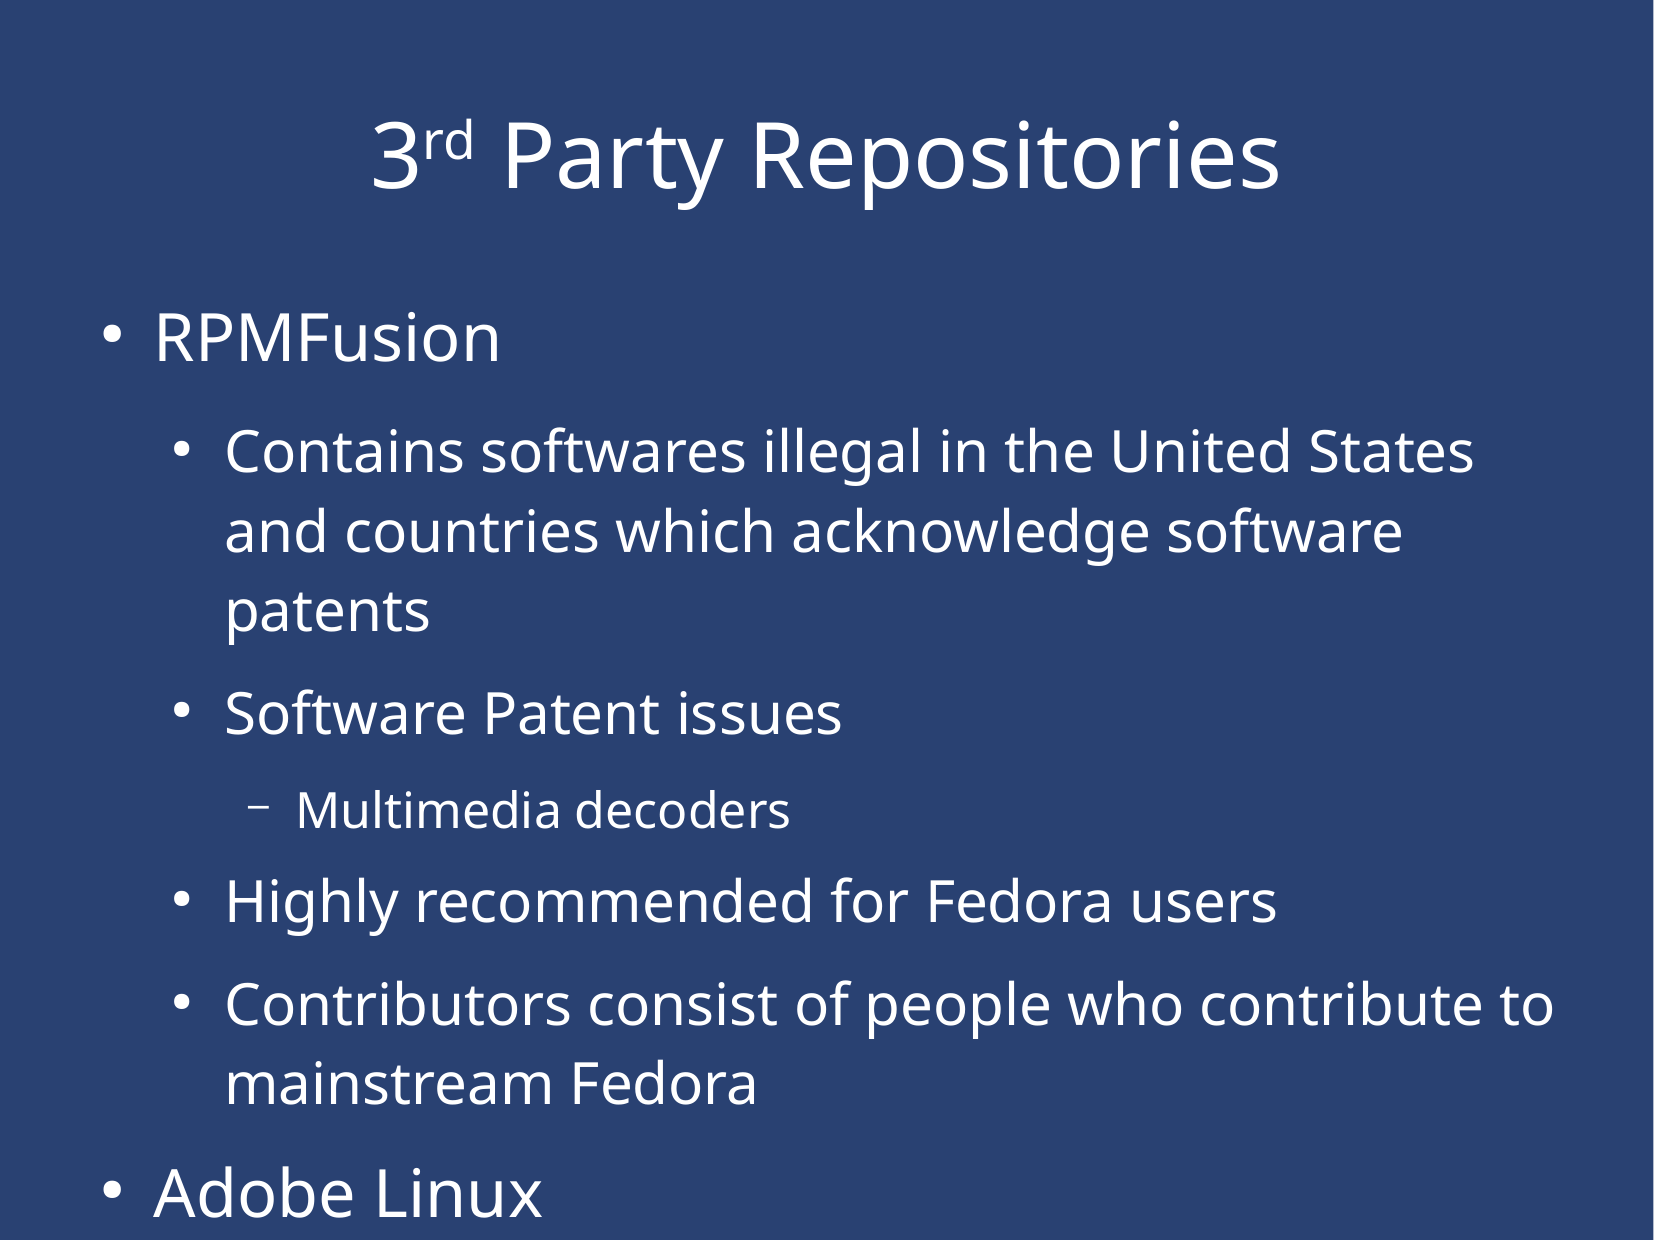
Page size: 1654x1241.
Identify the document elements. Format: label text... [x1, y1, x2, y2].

list RPMFusion Contains softwares illegal in the United States and countries which acknowledge software patents Software Patent issues Multimedia decoders Highly recommended for Fedora users Contributors consist of people who contribute to mainstream Fedora Adobe Linux Closed source repository of several Adobe products (Flash player, Acrobat Reader, etc) [82, 290, 1571, 1241]
title 3rd Party Repositories [82, 49, 1571, 257]
